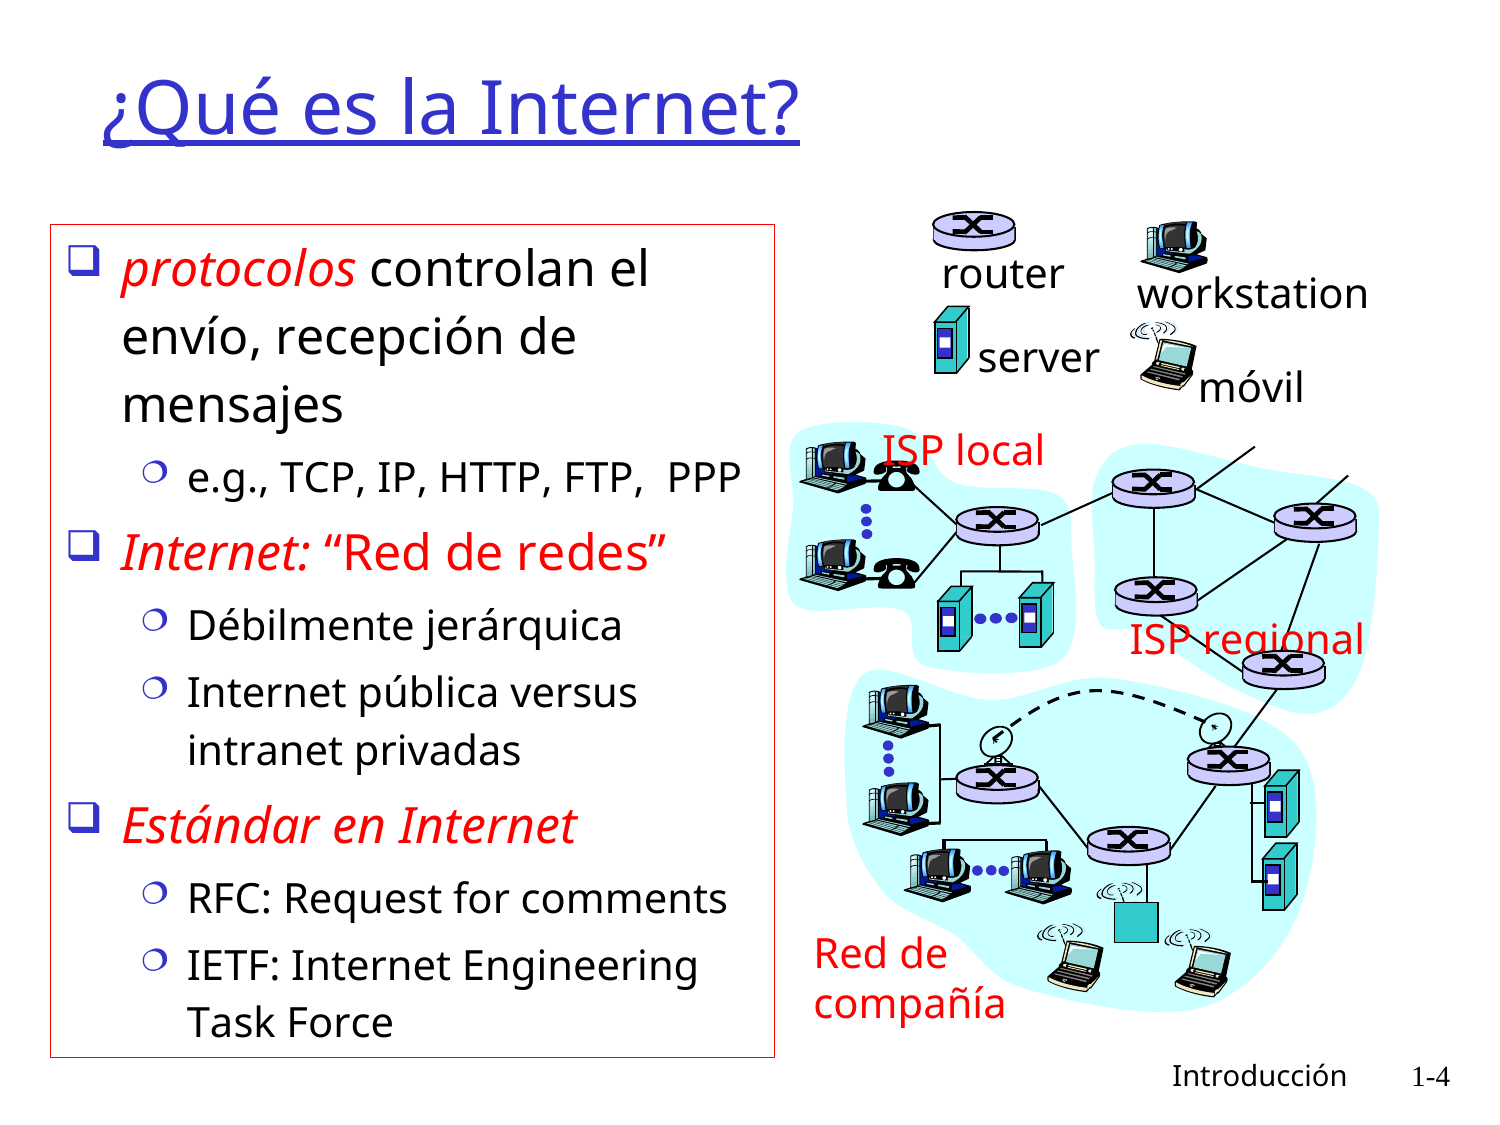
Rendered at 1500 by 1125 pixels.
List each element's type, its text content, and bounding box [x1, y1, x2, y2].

picture [913, 482, 920, 488]
title ¿Qué es la Internet? [87, 16, 1463, 196]
picture [873, 482, 917, 491]
text_box móvil [1183, 353, 1320, 419]
picture [1148, 880, 1159, 902]
picture [1037, 880, 1146, 993]
picture [979, 725, 1014, 766]
picture [799, 441, 868, 494]
text_box server [962, 322, 1116, 389]
text_box [785, 422, 1077, 674]
picture [1129, 326, 1197, 391]
picture [862, 684, 931, 739]
text_box ISP regional [1114, 605, 1381, 671]
text_box router [926, 238, 1081, 305]
text_box [1091, 443, 1379, 630]
picture [1140, 220, 1209, 259]
text_box Introducción [887, 1050, 1362, 1125]
text_box [934, 306, 969, 374]
picture [1164, 927, 1231, 998]
text_box [933, 212, 1015, 238]
picture [873, 558, 920, 589]
text_box Red de compañía [798, 919, 1022, 1036]
text_box [1203, 650, 1360, 714]
text_box ISP local [867, 416, 1061, 482]
text_box [844, 669, 1317, 1013]
picture [903, 848, 973, 903]
picture [799, 538, 868, 592]
picture [1198, 712, 1233, 750]
picture [1004, 849, 1073, 905]
picture [862, 781, 931, 837]
list protocolos controlan el envío, recepción de mensajes e.g., TCP, IP, HTTP, FTP, PPP Internet: “Red de redes” Débilmente jerárquica Internet pública versus intranet privadas Estándar en Internet RFC: Request for comments IETF: Internet Engineering Task Force [50, 224, 775, 1045]
text_box workstation [1122, 259, 1385, 326]
text_box 1-<number> [1362, 1050, 1466, 1125]
